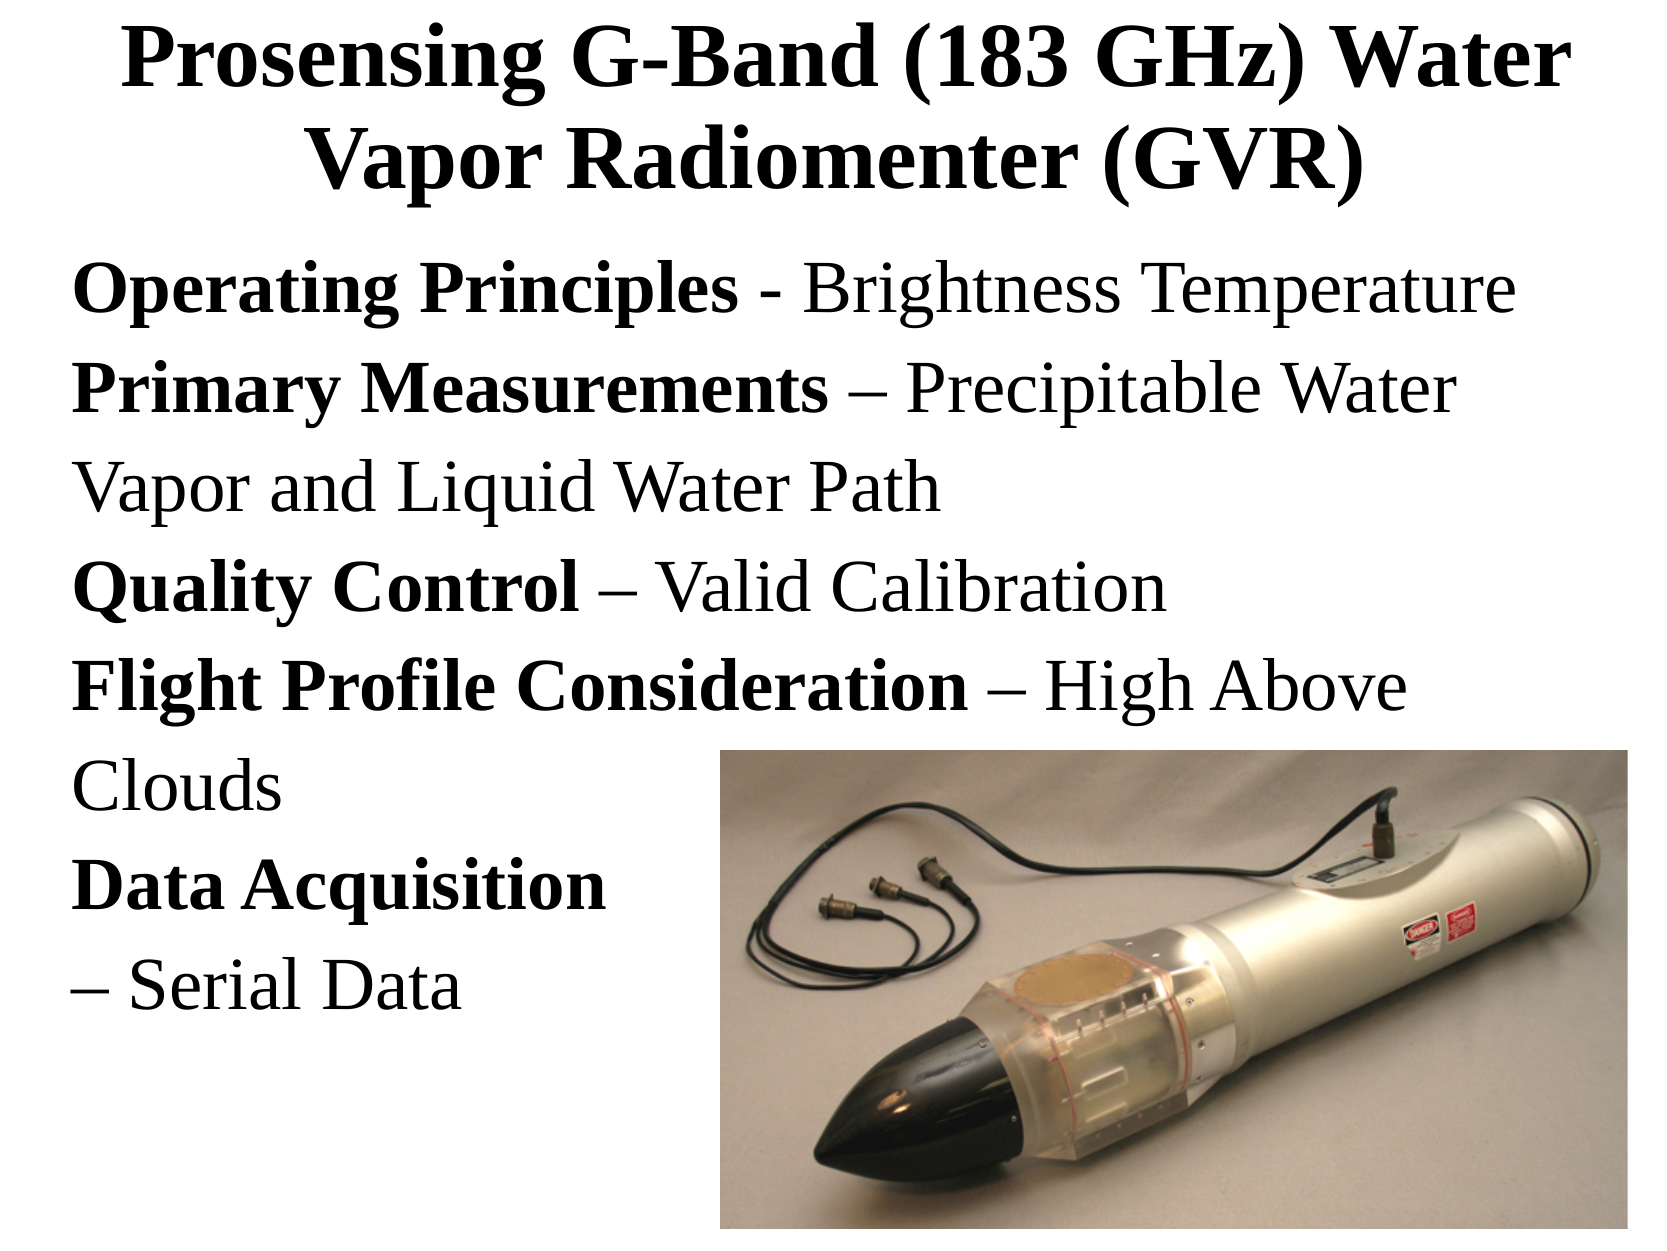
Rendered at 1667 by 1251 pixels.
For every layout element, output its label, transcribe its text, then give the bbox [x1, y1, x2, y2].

title Prosensing G-Band (183 GHz) Water Vapor Radiomenter (GVR) [3, 2, 1667, 211]
title Operating Principles - Brightness Temperature Primary Measurements – Precipitable Water Vapor and Liquid Water Path Quality Control – Valid Calibration Flight Profile Consideration – High Above Clouds Data Acquisition – Serial Data [36, 231, 1639, 1024]
picture [720, 750, 1628, 1229]
